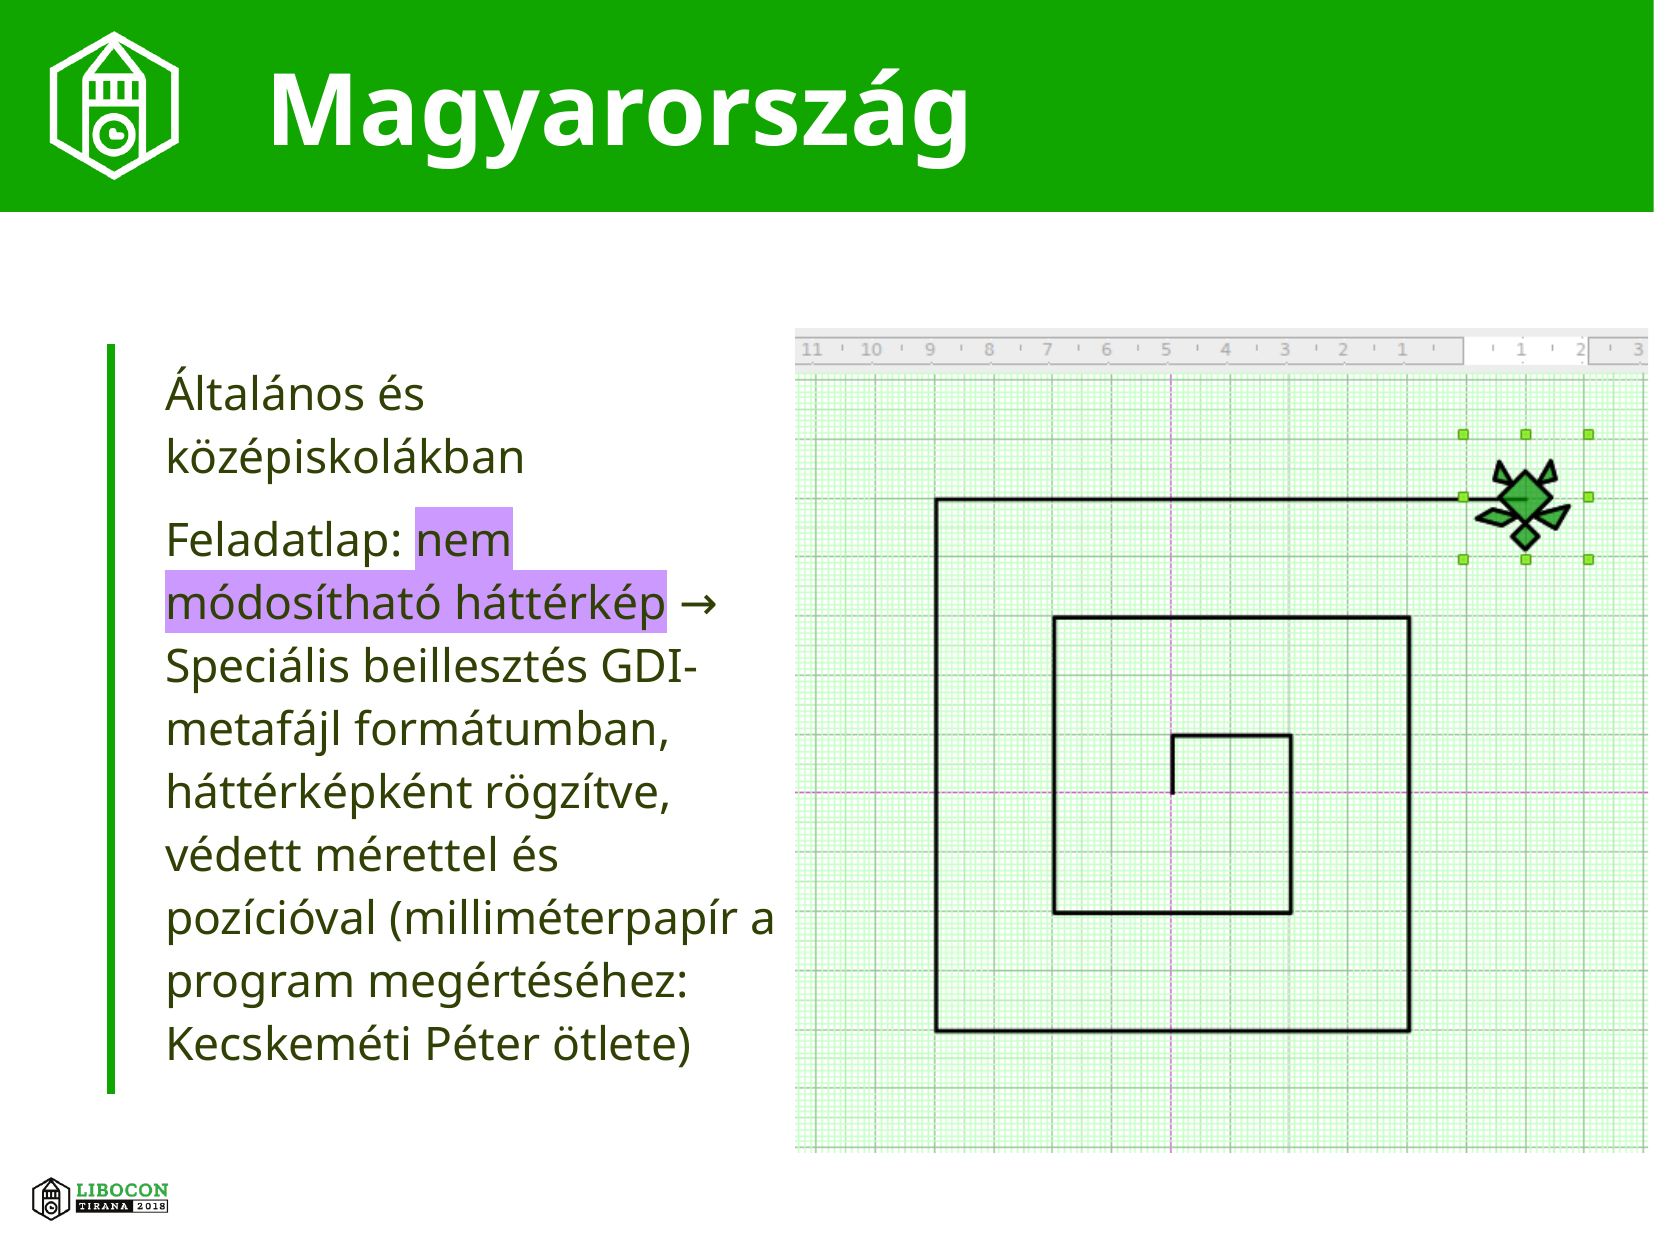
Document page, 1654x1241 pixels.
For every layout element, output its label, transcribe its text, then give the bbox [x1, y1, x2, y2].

title Magyarország [265, 0, 1621, 223]
picture [0, 0, 1654, 1241]
list Általános és középiskolákban Feladatlap: nem módosítható háttérkép → Speciális beillesztés GDI-metafájl formátumban, háttérképként rögzítve, védett mérettel és pozícióval (milliméterpapír a program megértéséhez: Kecskeméti Péter ötlete) [165, 360, 781, 1081]
